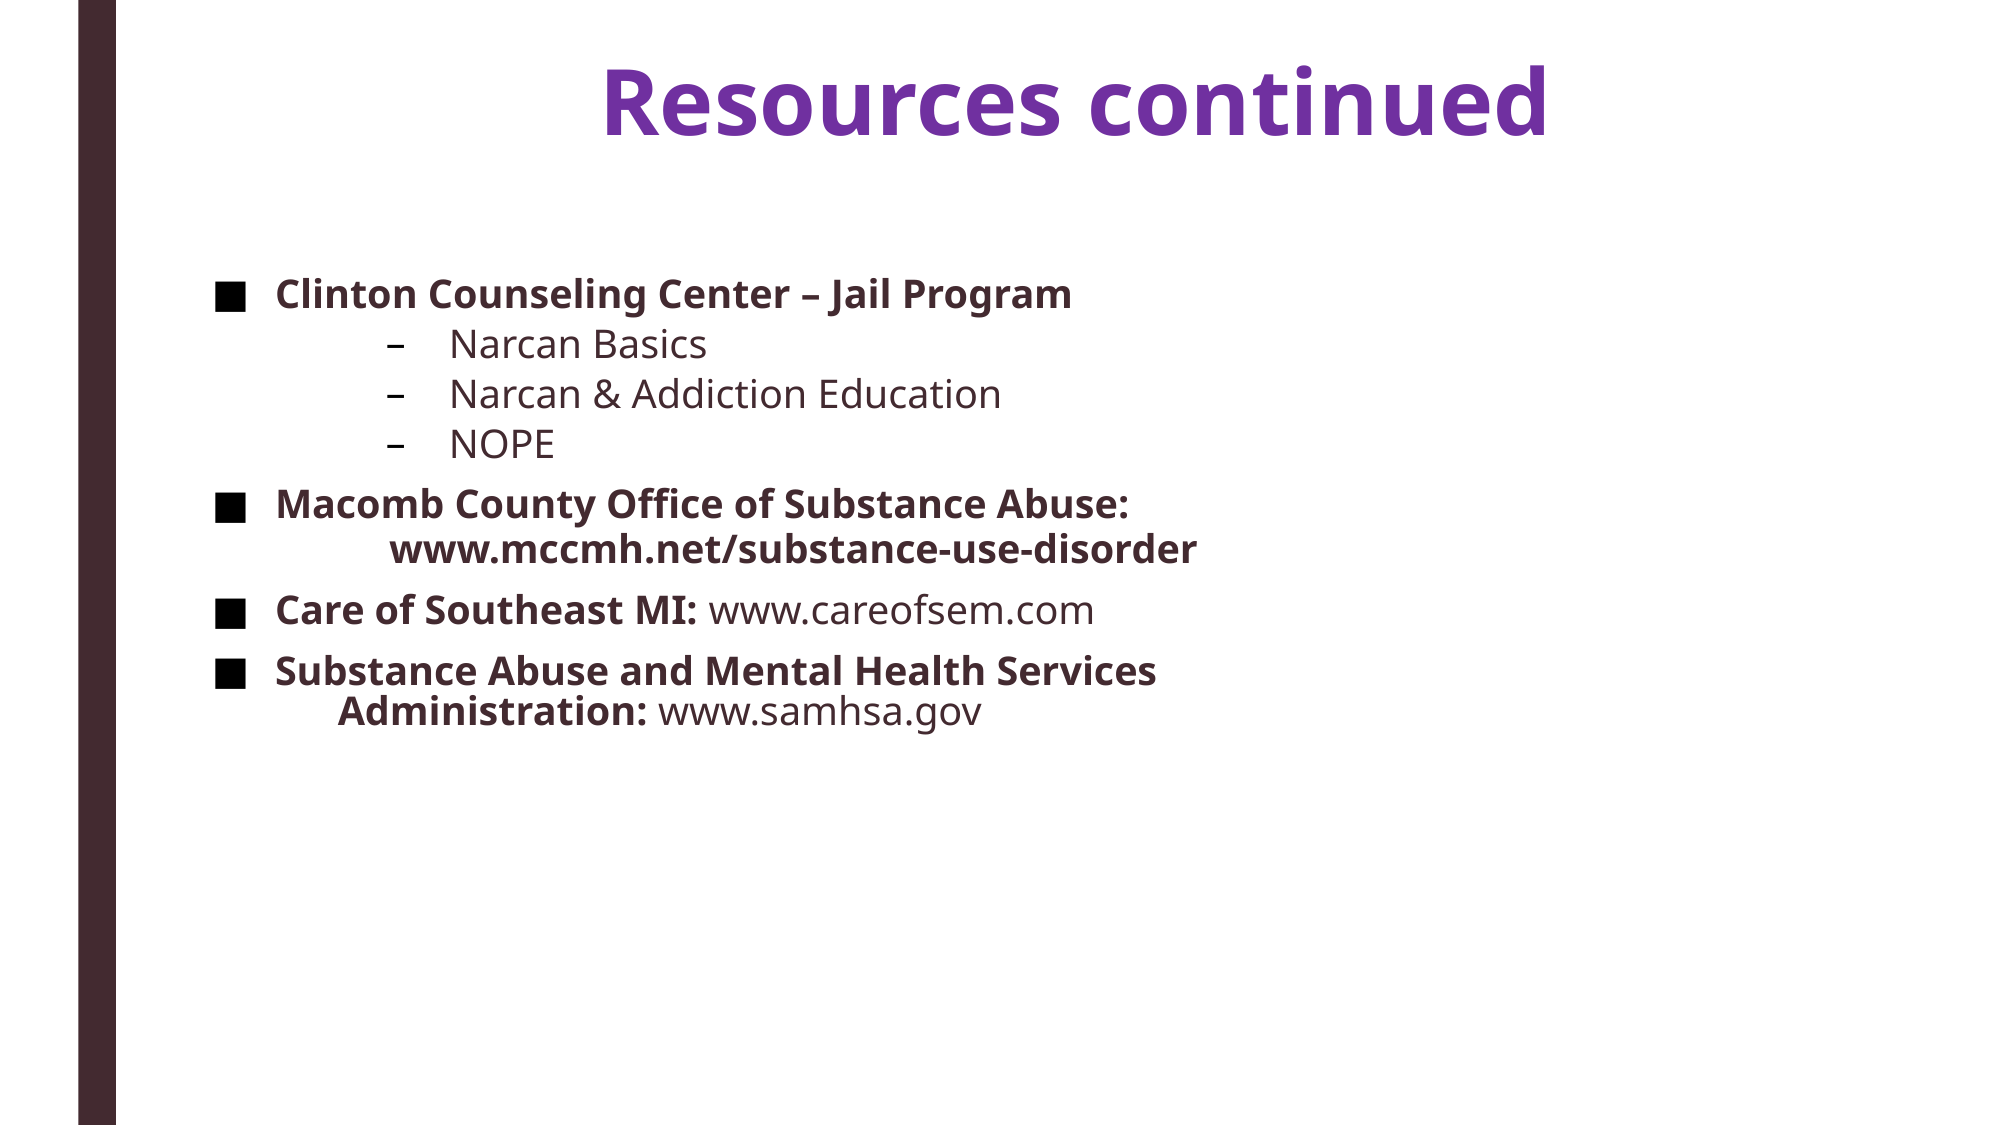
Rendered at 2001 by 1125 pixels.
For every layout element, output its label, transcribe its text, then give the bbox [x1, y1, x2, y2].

list Clinton Counseling Center – Jail Program Narcan Basics Narcan & Addiction Education NOPE Macomb County Office of Substance Abuse: www.mccmh.net/substance-use-disorder Care of Southeast MI: www.careofsem.com Substance Abuse and Mental Health Services Administration: www.samhsa.gov [196, 268, 1461, 857]
title Resources continued [151, 50, 2000, 173]
